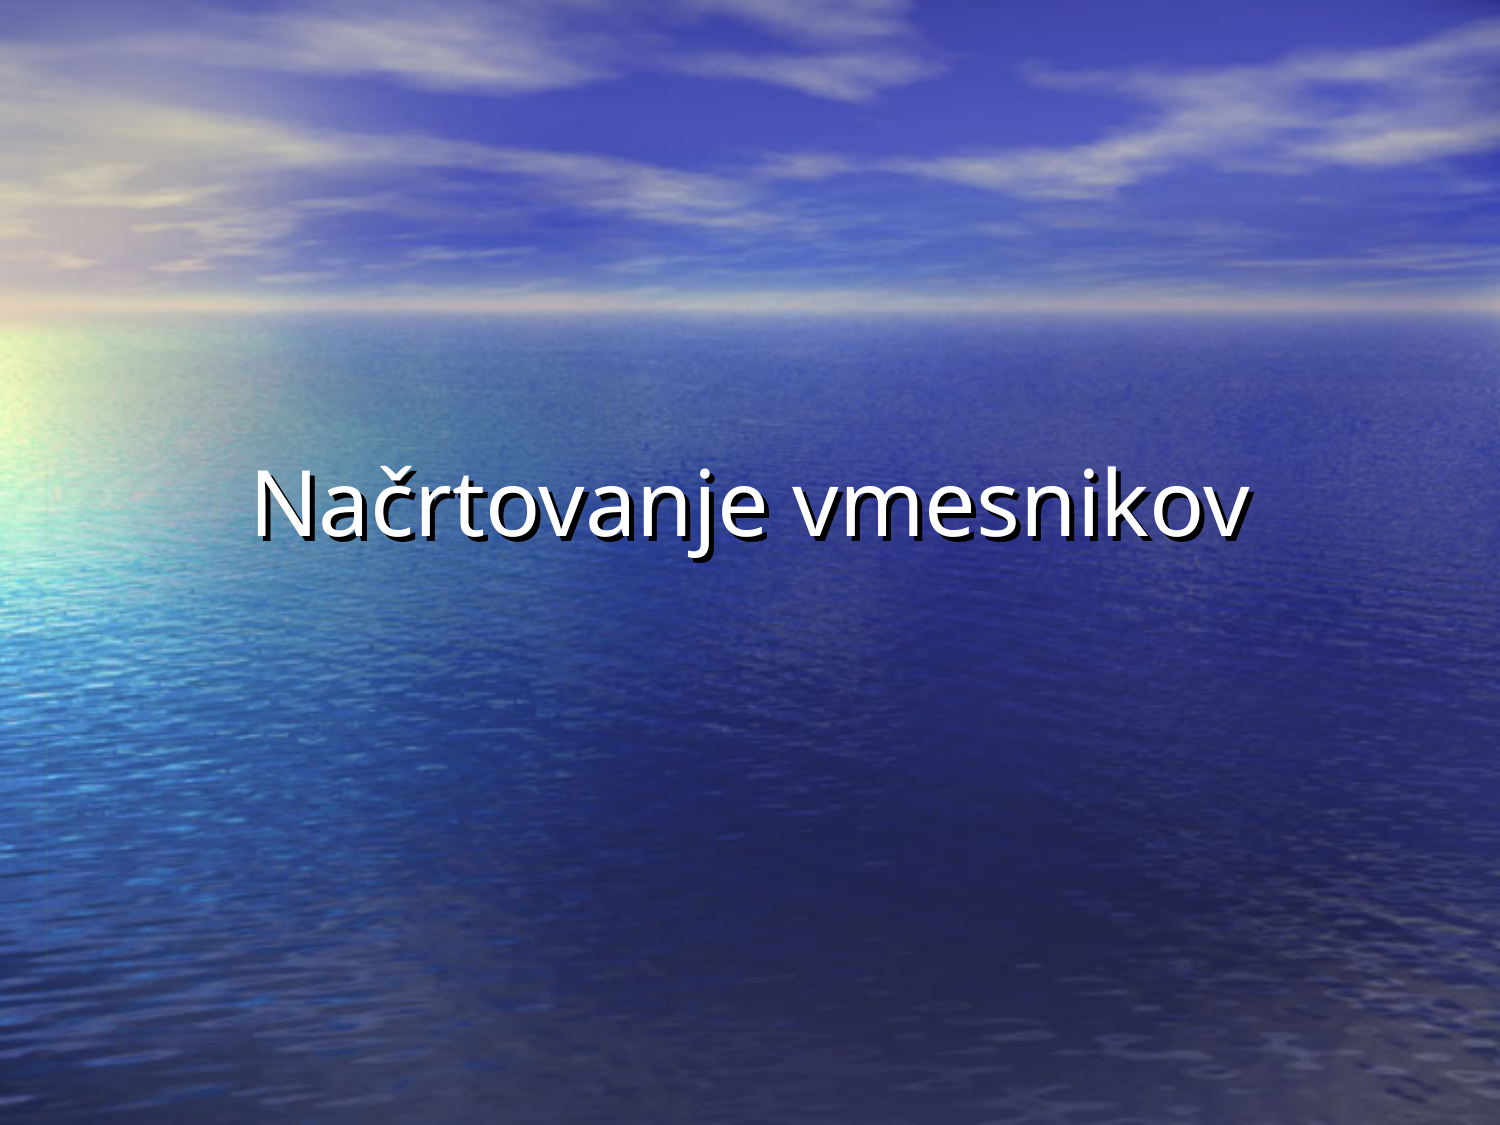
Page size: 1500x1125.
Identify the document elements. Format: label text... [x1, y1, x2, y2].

title Načrtovanje vmesnikov [112, 327, 1388, 563]
picture [0, 0, 1500, 1125]
